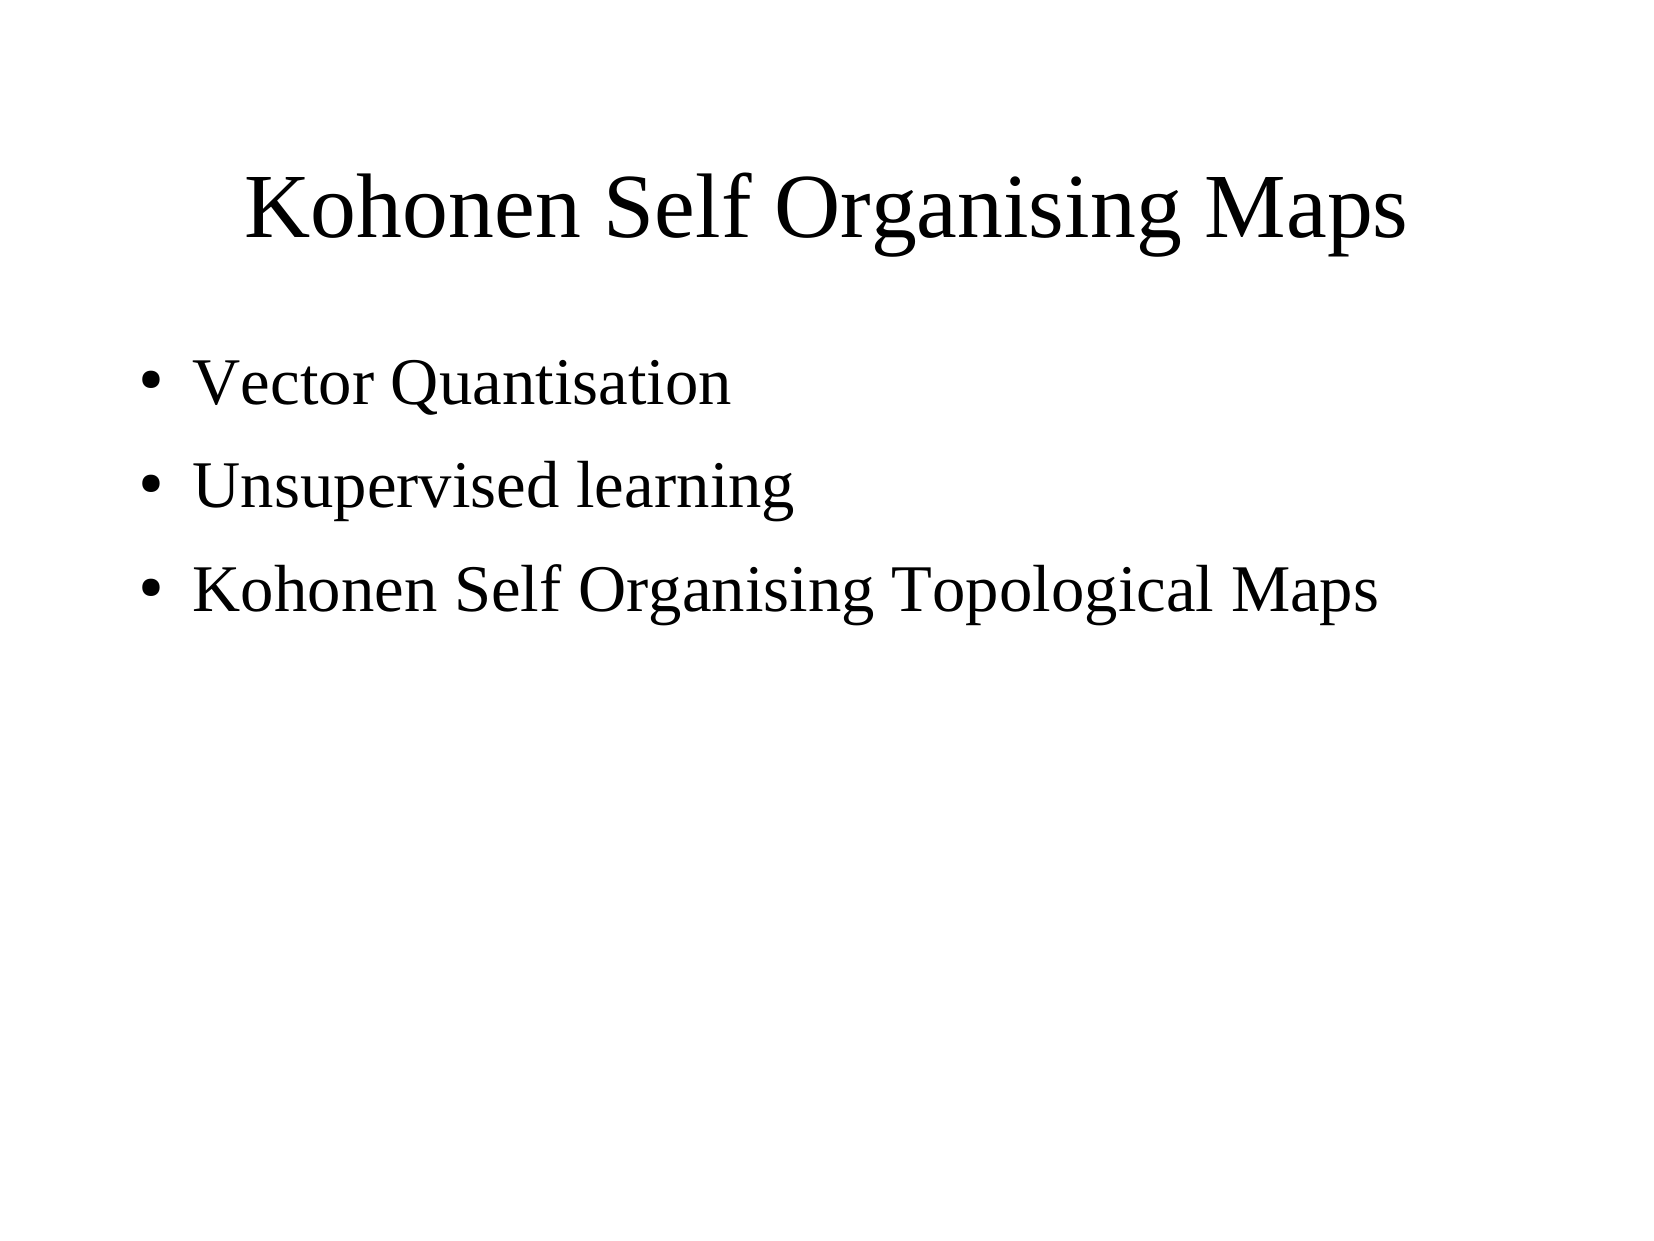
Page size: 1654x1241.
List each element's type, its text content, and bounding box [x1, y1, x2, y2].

title Kohonen Self Organising Maps [121, 102, 1534, 311]
list Vector Quantisation Unsupervised learning Kohonen Self Organising Topological Maps [121, 344, 1534, 1127]
